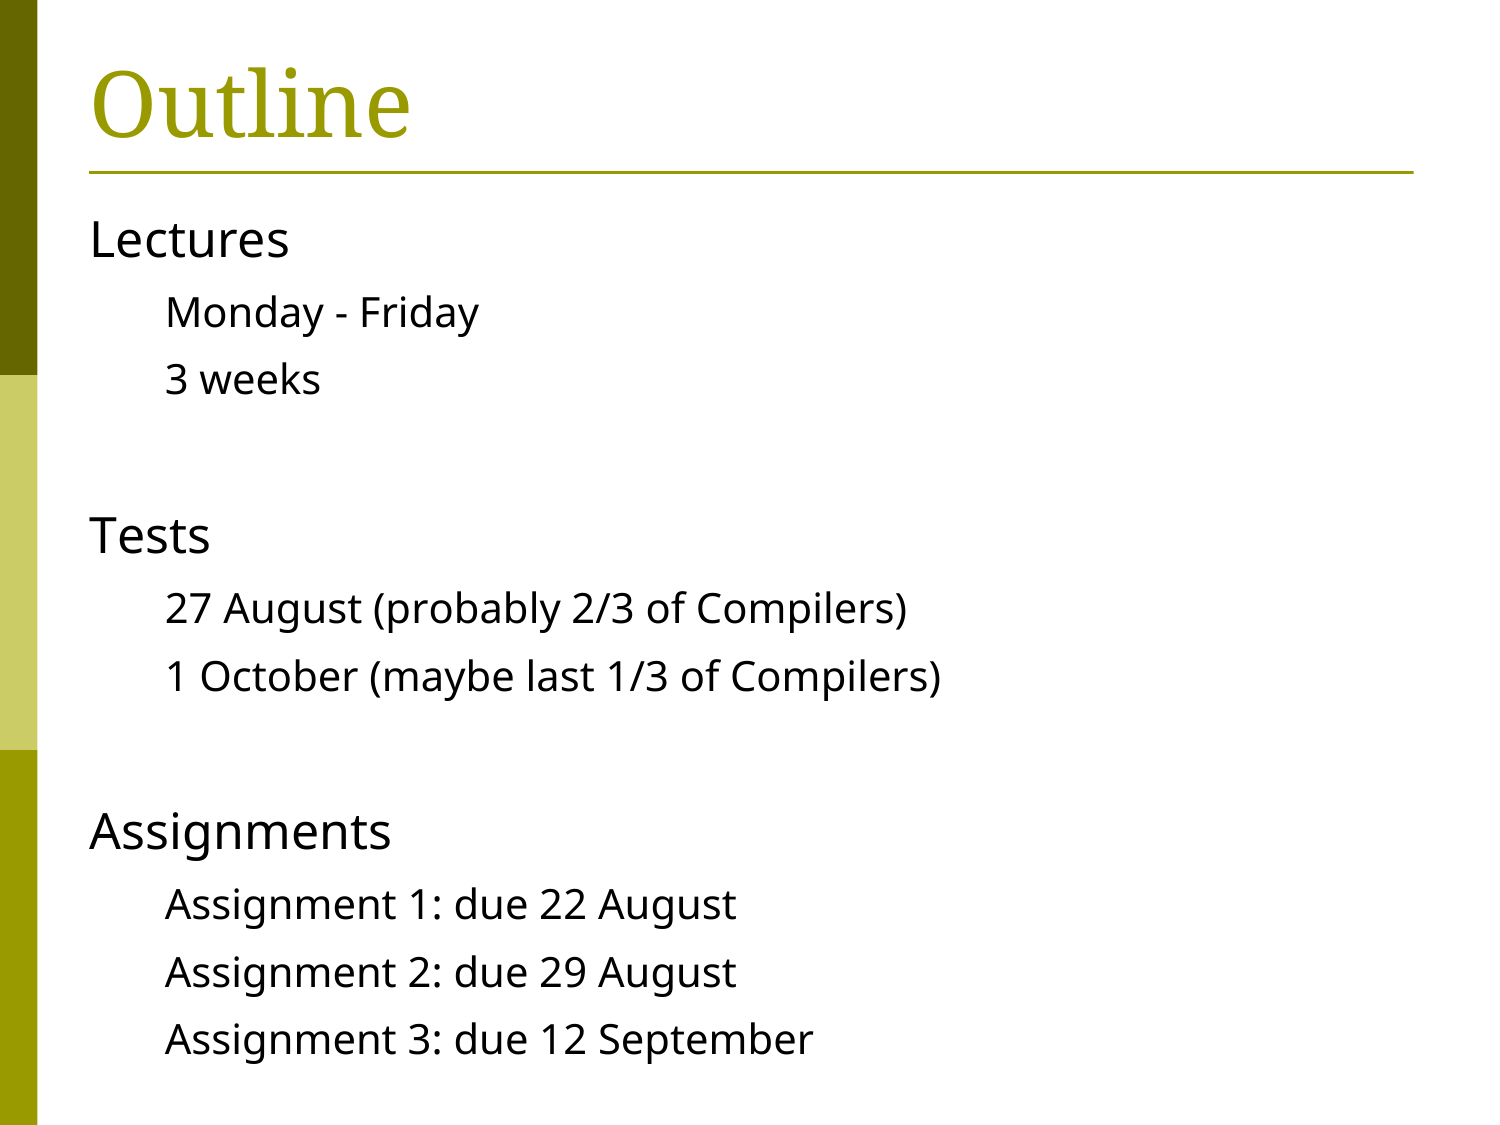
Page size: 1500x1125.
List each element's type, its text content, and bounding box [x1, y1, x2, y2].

list Lectures Monday - Friday 3 weeks Tests 27 August (probably 2/3 of Compilers) 1 October (maybe last 1/3 of Compilers) Assignments Assignment 1: due 22 August Assignment 2: due 29 August Assignment 3: due 12 September [75, 196, 1426, 1006]
title Outline [75, 45, 1426, 173]
